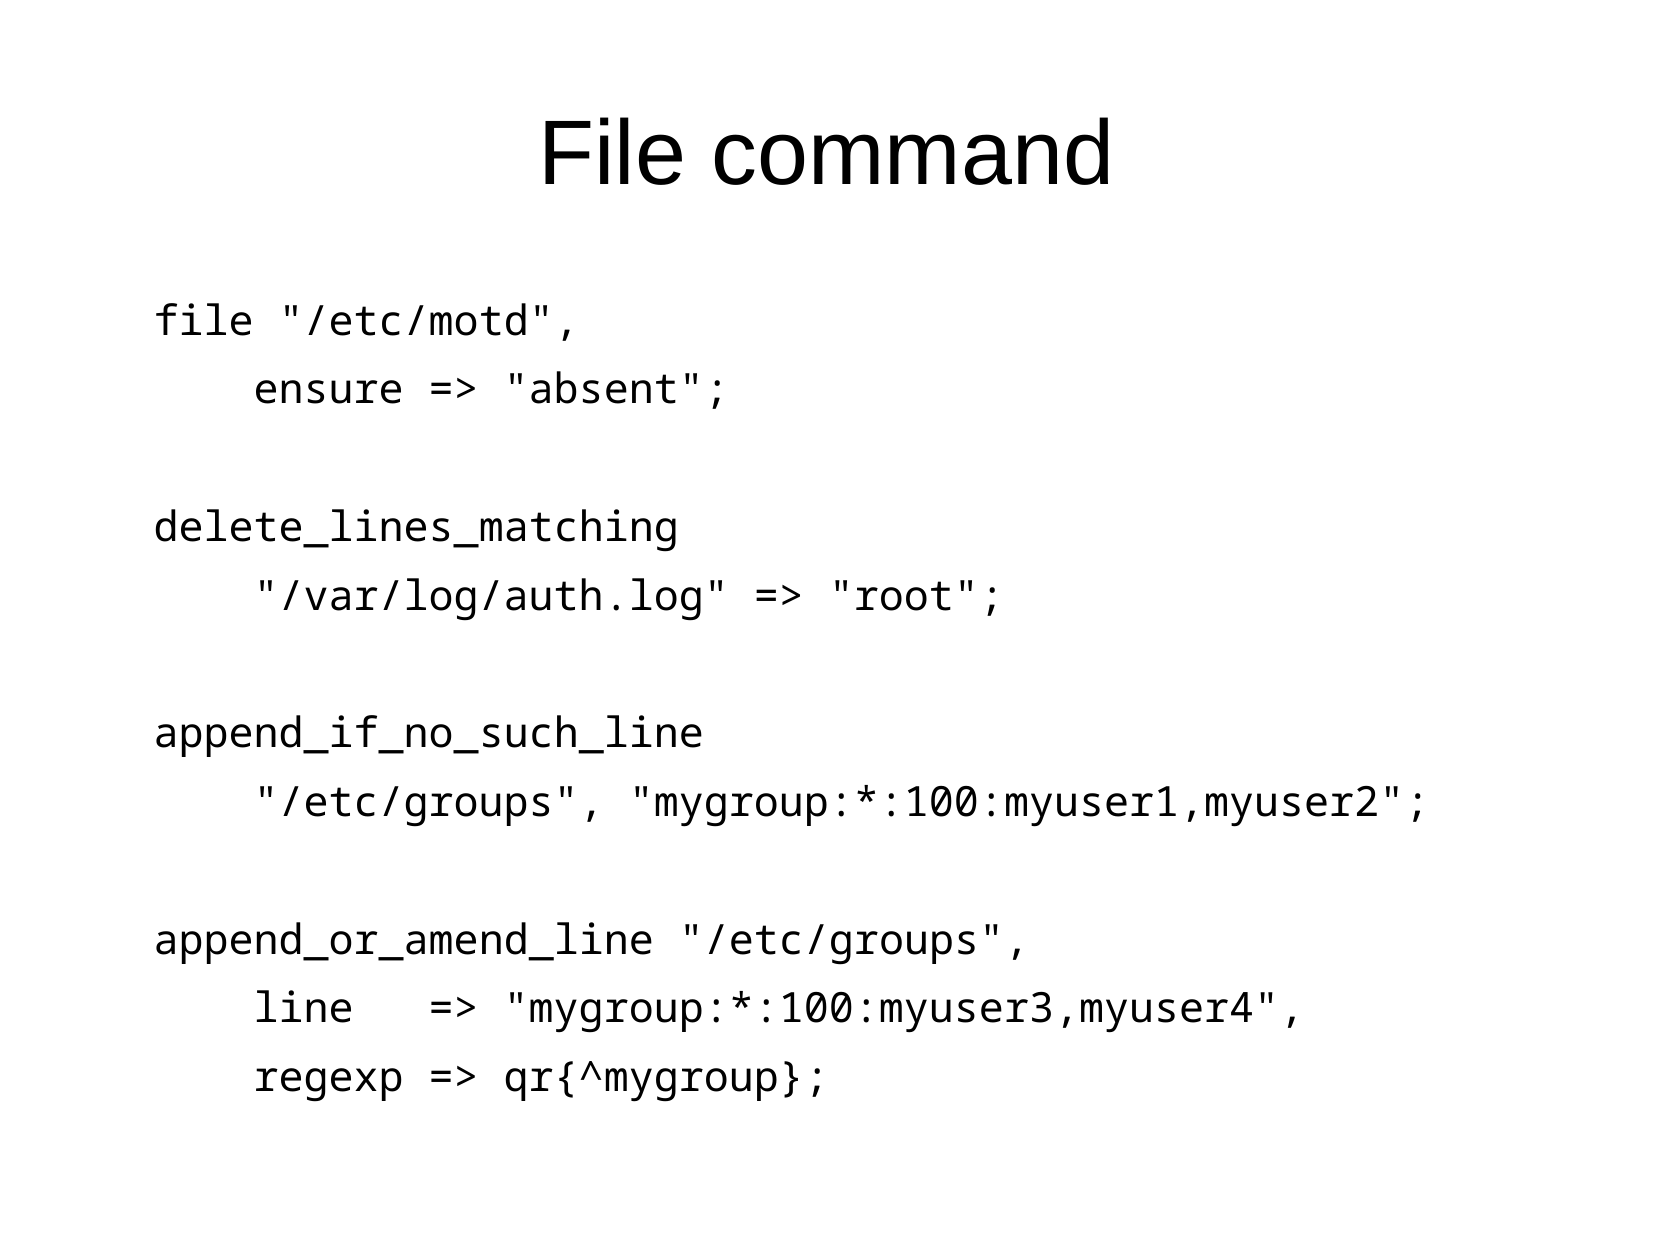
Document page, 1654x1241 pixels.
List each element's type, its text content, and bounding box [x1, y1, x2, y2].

list file "/etc/motd", ensure => "absent"; delete_lines_matching "/var/log/auth.log" => "root"; append_if_no_such_line "/etc/groups", "mygroup:*:100:myuser1,myuser2"; append_or_amend_line "/etc/groups", line => "mygroup:*:100:myuser3,myuser4", regexp => qr{^mygroup}; [82, 290, 1571, 1158]
title File command [82, 49, 1571, 257]
